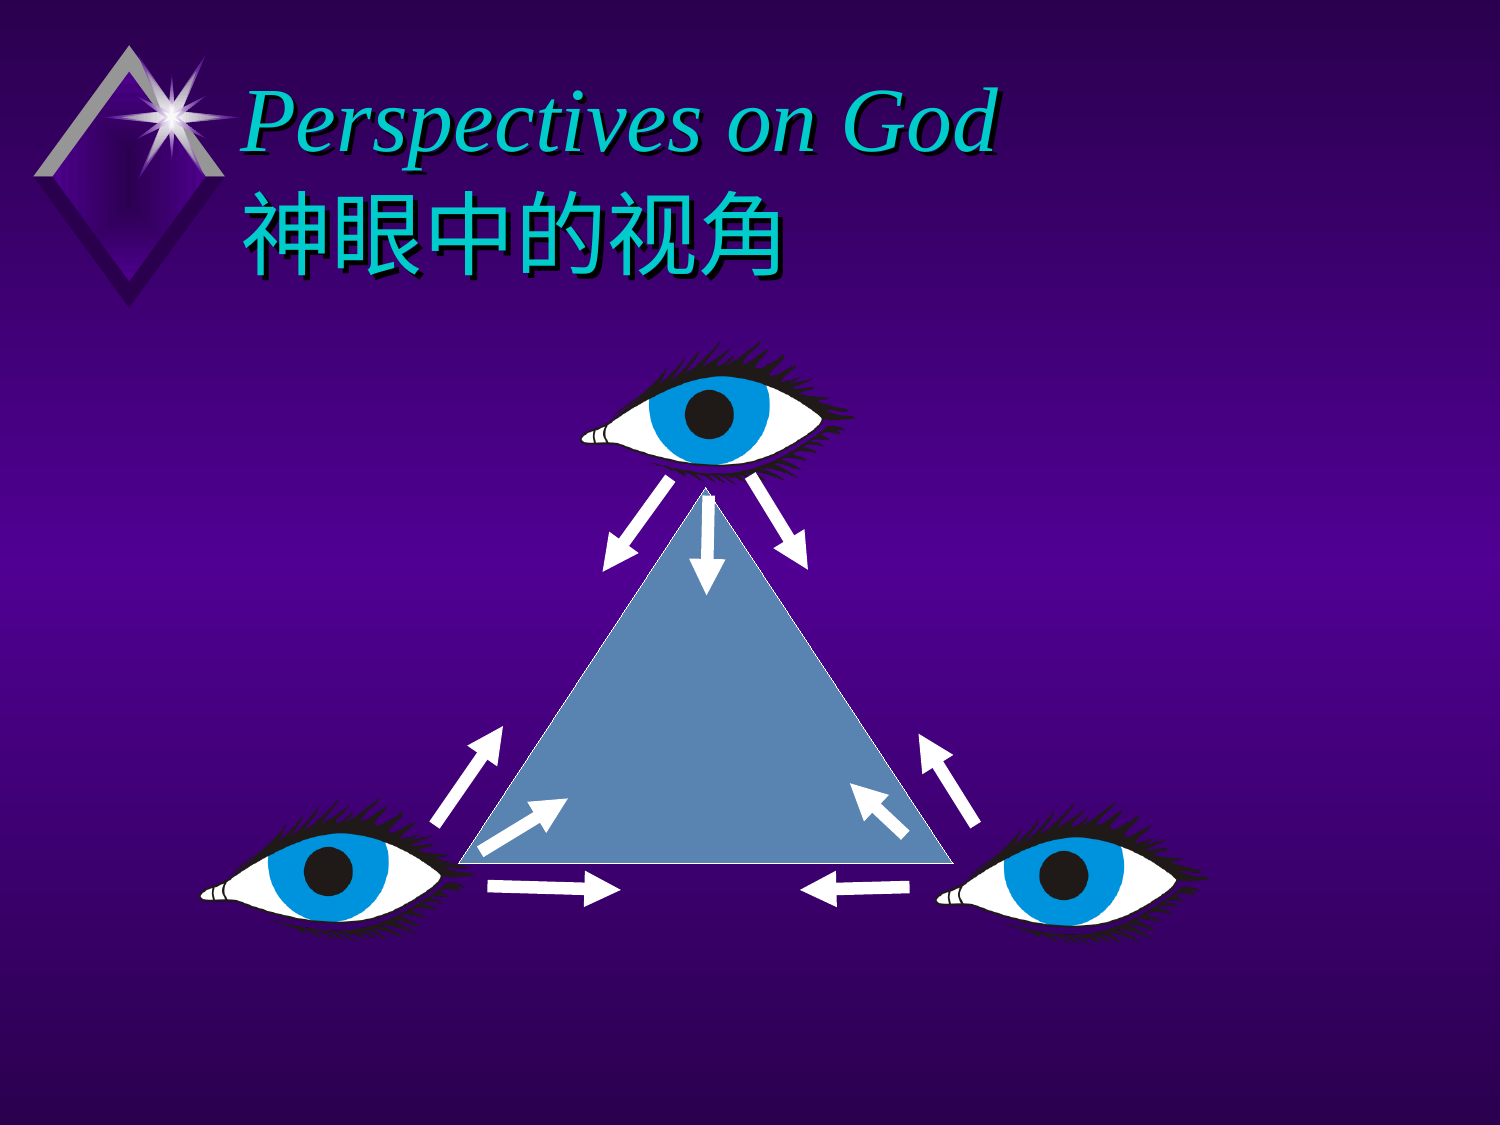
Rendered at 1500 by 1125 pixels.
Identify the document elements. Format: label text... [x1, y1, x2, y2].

picture [934, 801, 1209, 946]
picture [198, 797, 474, 942]
title Perspectives on God 神眼中的视角 [224, 59, 1388, 306]
picture [579, 340, 855, 485]
text_box [474, 487, 934, 864]
